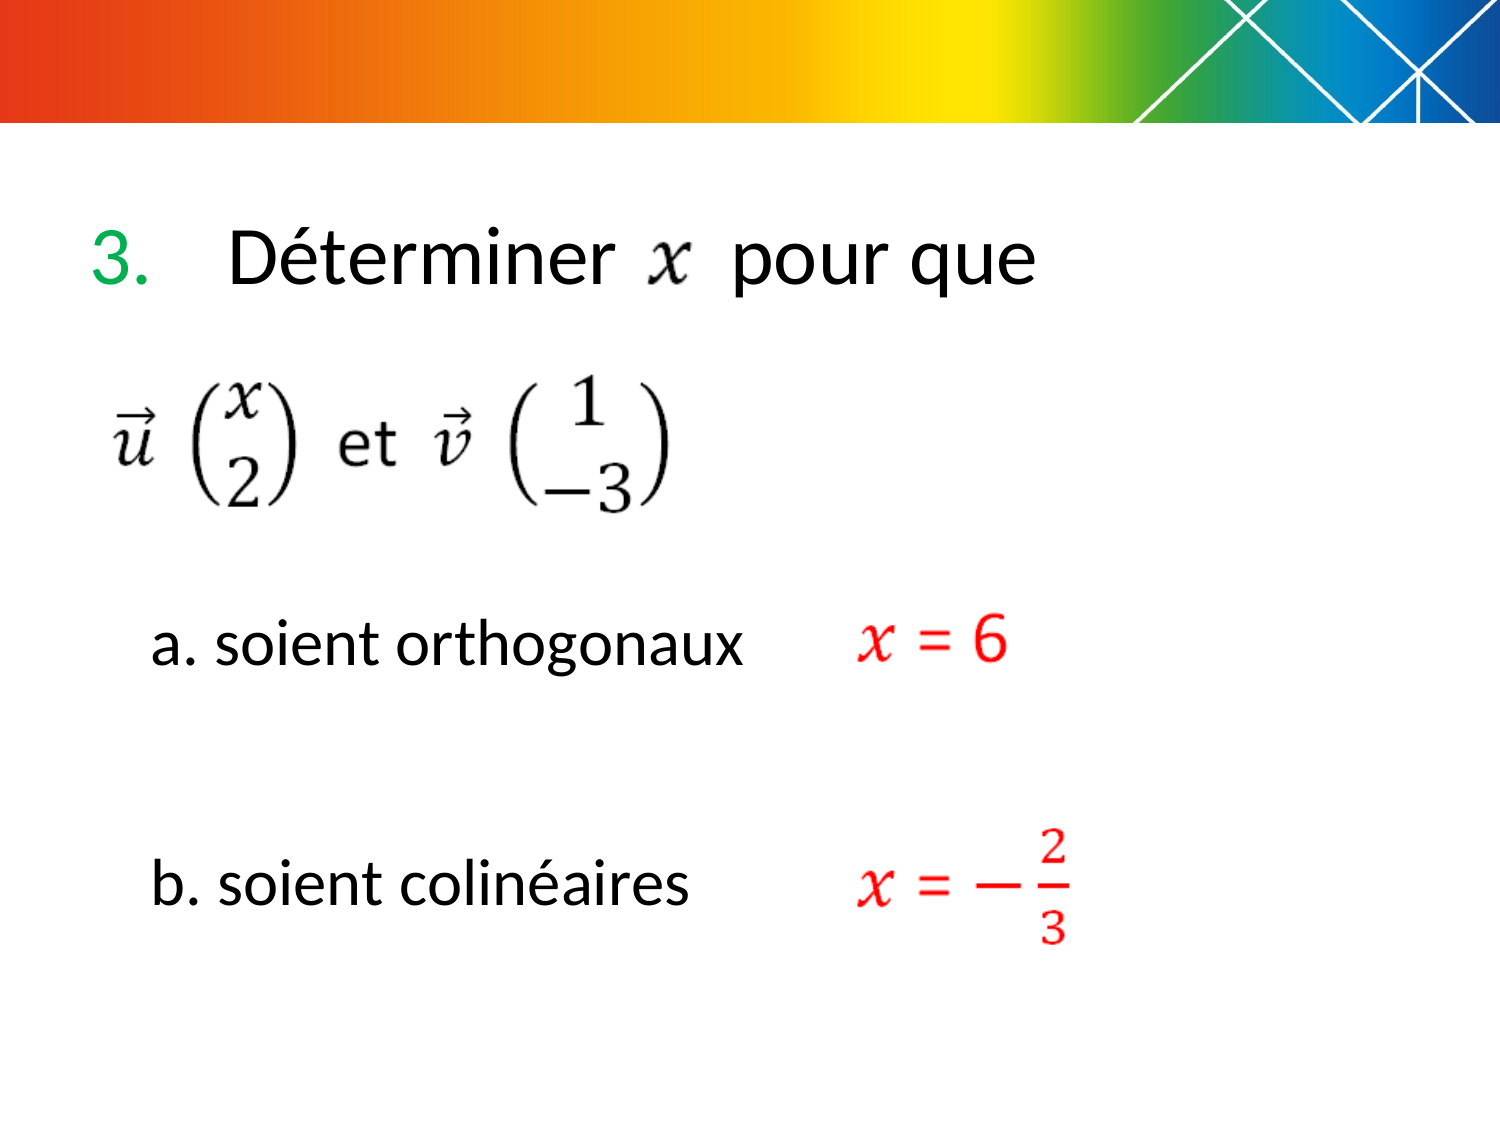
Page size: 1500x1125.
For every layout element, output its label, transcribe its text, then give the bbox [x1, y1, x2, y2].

picture [0, 0, 1359, 123]
picture [844, 597, 1039, 678]
picture [842, 816, 1093, 956]
text_box a. soient orthogonaux b. soient colinéaires [135, 550, 928, 1125]
picture [629, 217, 715, 303]
picture [100, 361, 685, 529]
picture [1340, 0, 1500, 123]
text_box Déterminer pour que [75, 164, 1500, 339]
